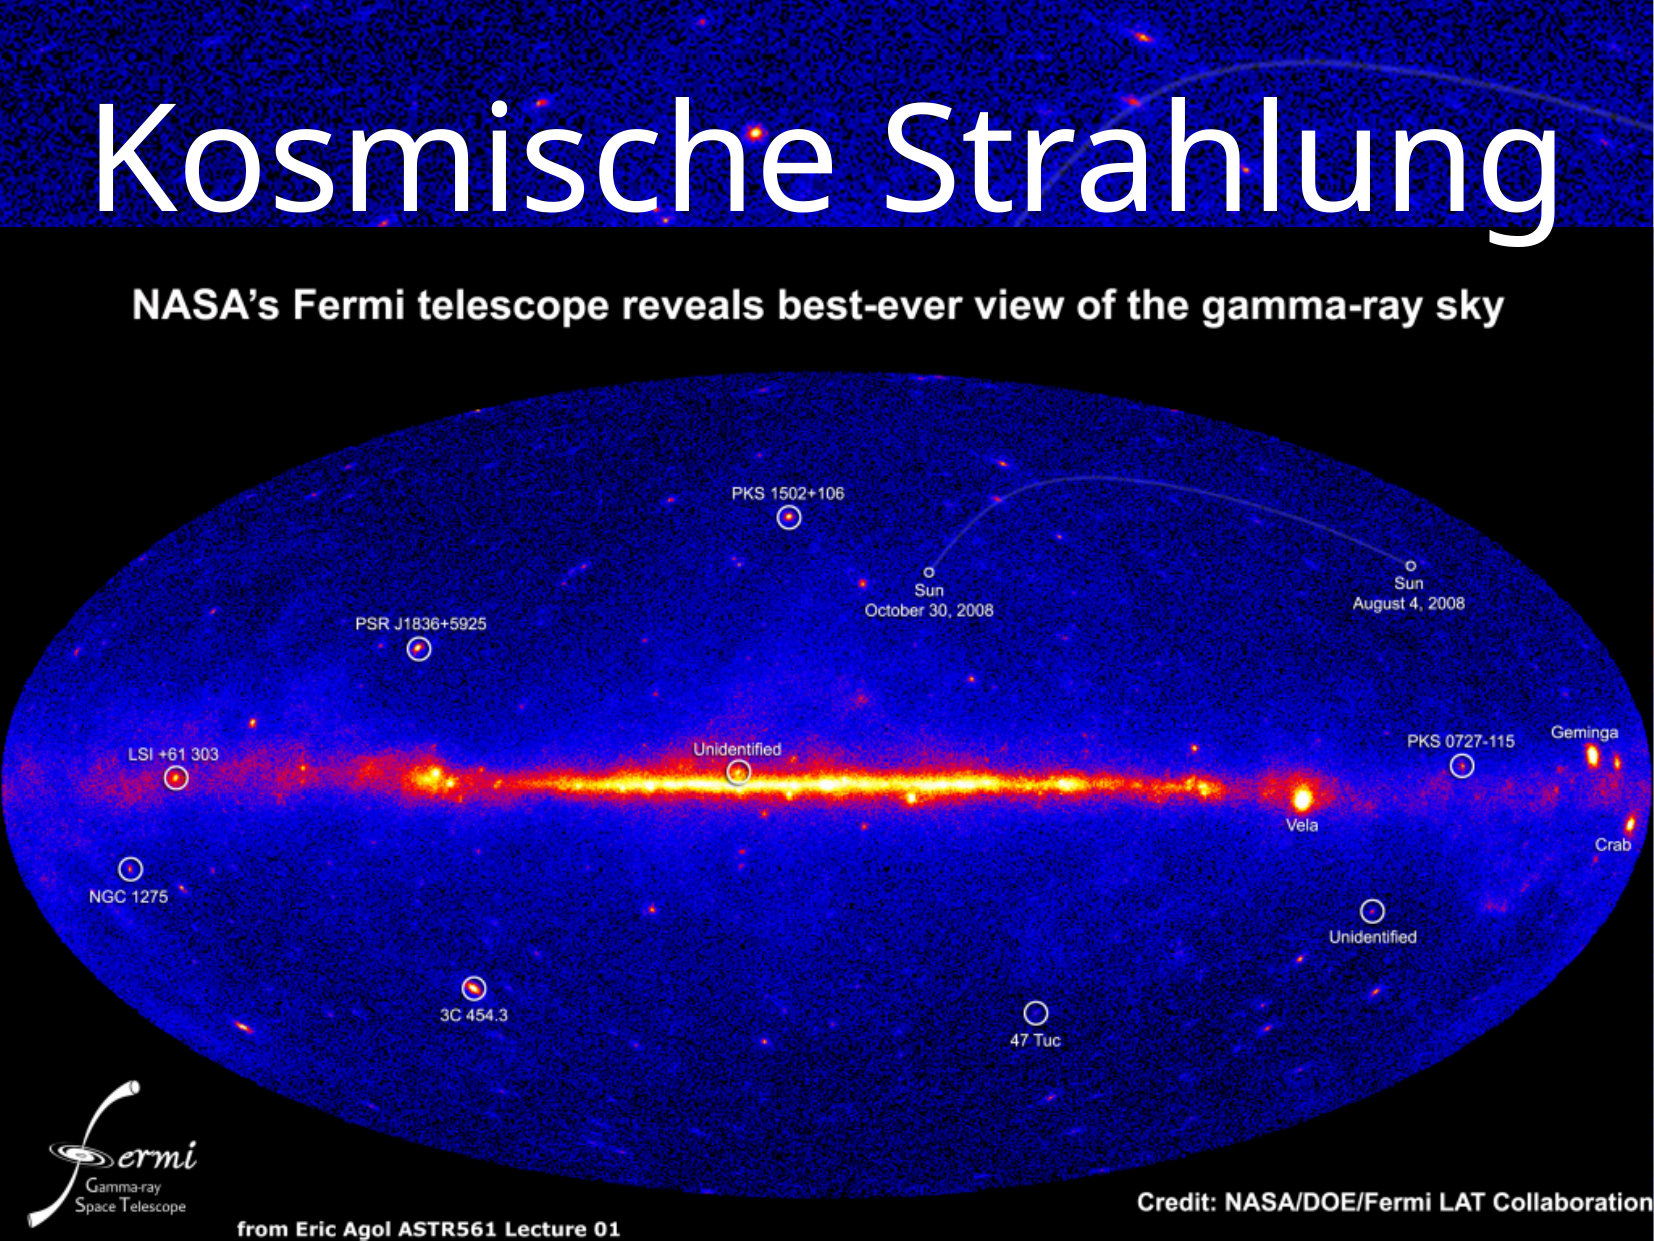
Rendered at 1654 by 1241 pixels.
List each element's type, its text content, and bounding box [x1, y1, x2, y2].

title Kosmische Strahlung [82, 49, 1571, 257]
picture [0, 0, 1654, 1241]
